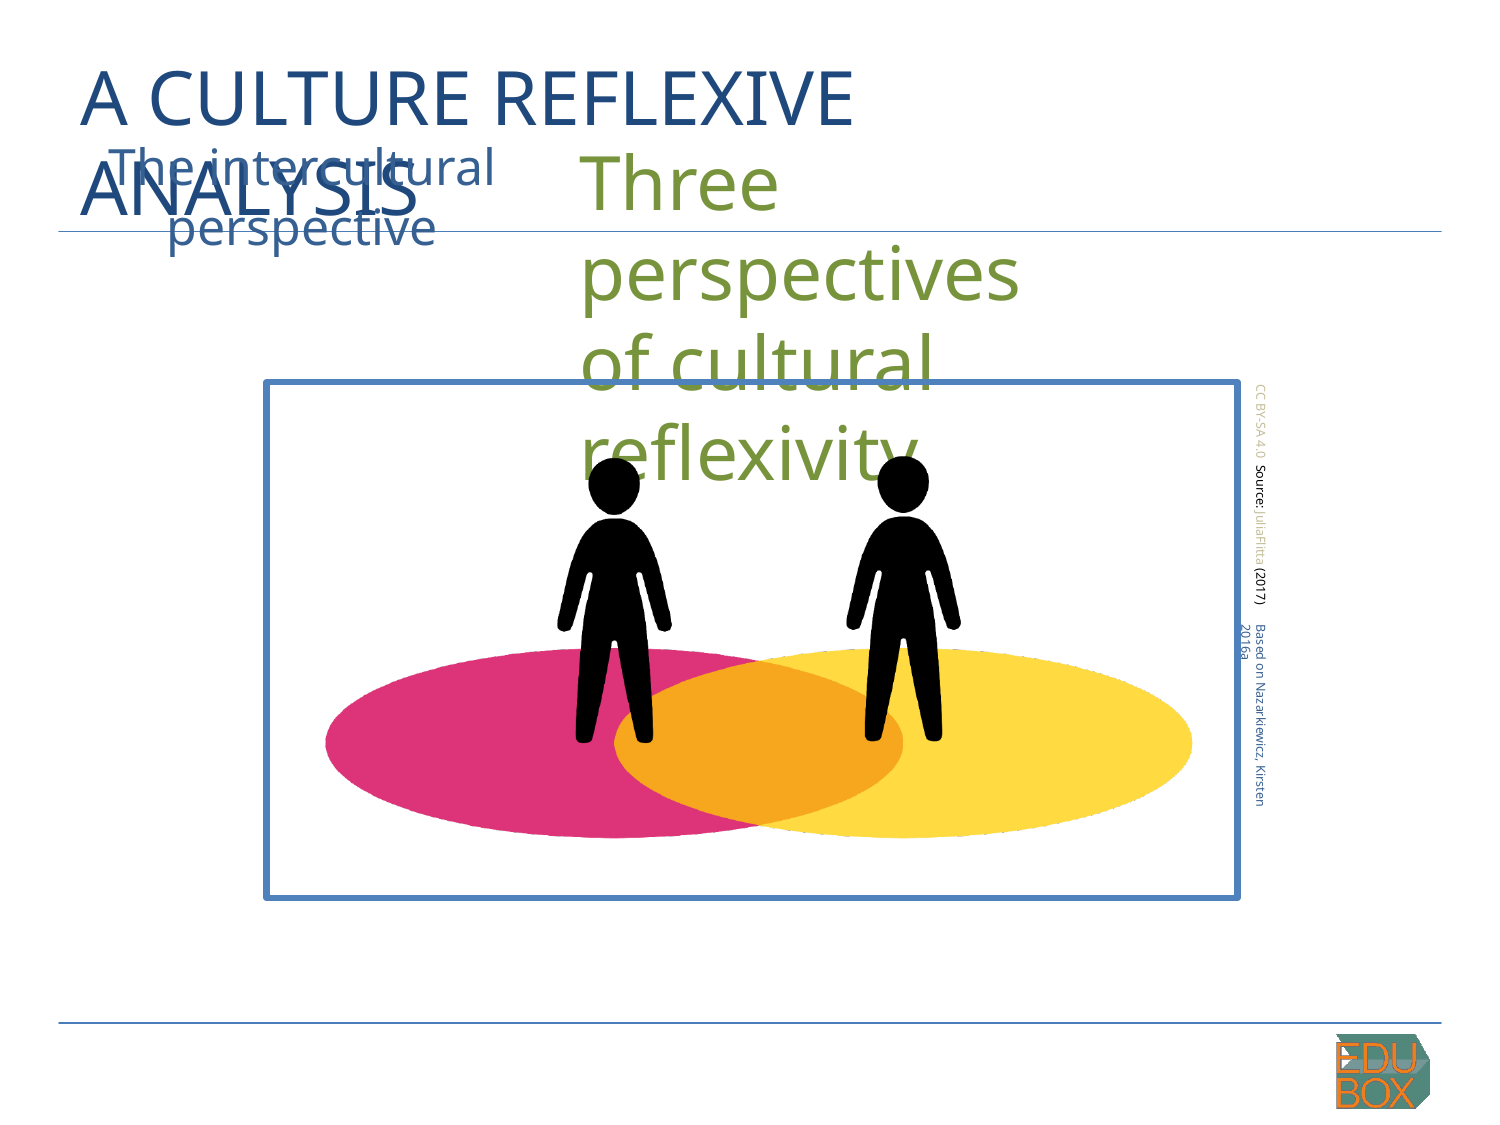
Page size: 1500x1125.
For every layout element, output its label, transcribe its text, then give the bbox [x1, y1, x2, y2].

picture [269, 385, 1235, 895]
text_box CC BY-SA 4.0 Source: JuliaFlitta (2017) [1244, 369, 1277, 642]
text_box Based on Nazarkiewicz, Kirsten 2016a [1246, 642, 1277, 858]
list Three perspectives of cultural reflexivity [64, 127, 1436, 247]
picture [1328, 1028, 1437, 1114]
list The intercultural perspective [75, 255, 1426, 1005]
title A CULTURE REFLEXIVE ANALYSIS [64, 42, 1426, 127]
